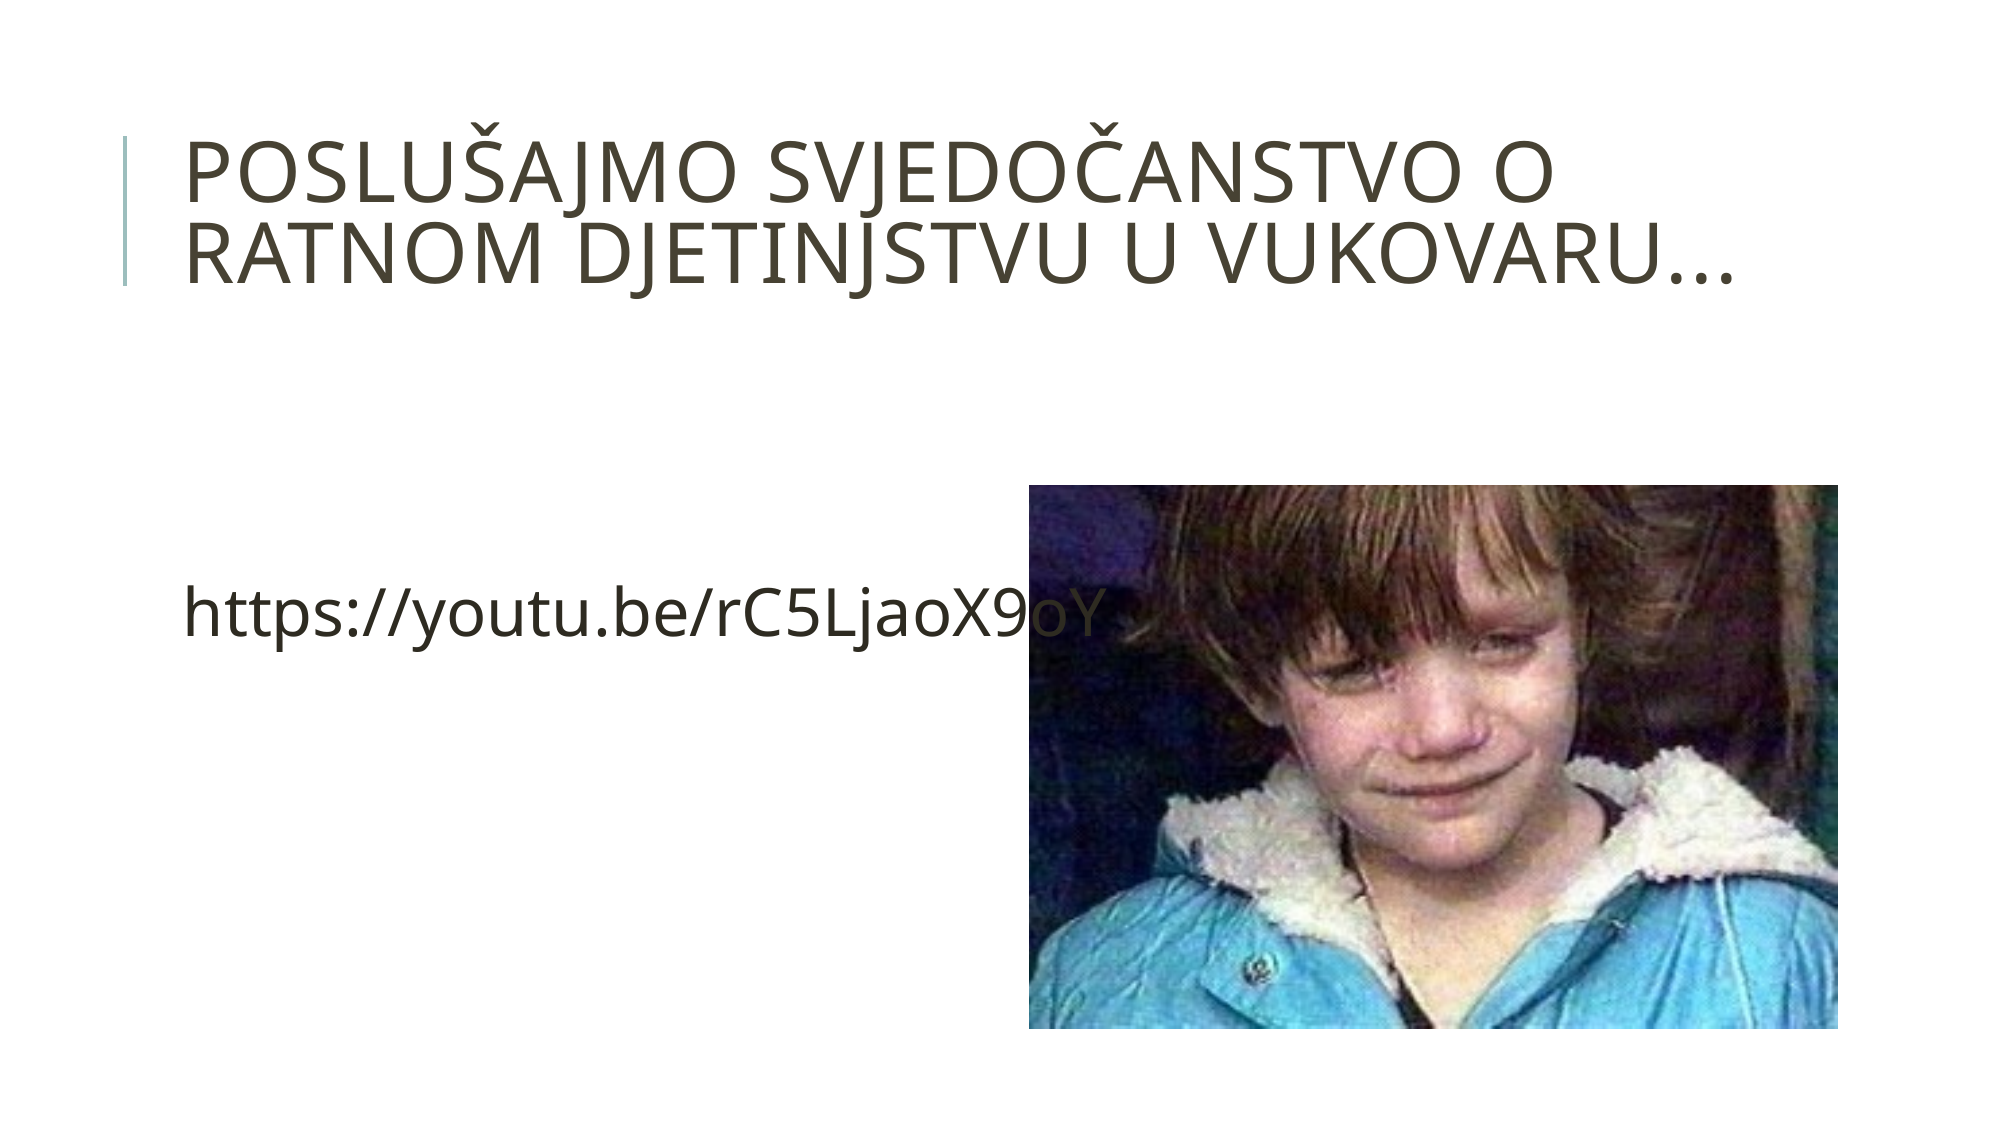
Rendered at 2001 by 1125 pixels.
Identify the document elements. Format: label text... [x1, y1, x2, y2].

text_box https://youtu.be/rC5LjaoX9oY [168, 562, 1168, 740]
title POSLUŠAJMO svjedočanstvo o ratnom djetinjstvu U VUKOVARU... [168, 96, 1763, 343]
picture [1029, 485, 1838, 1029]
